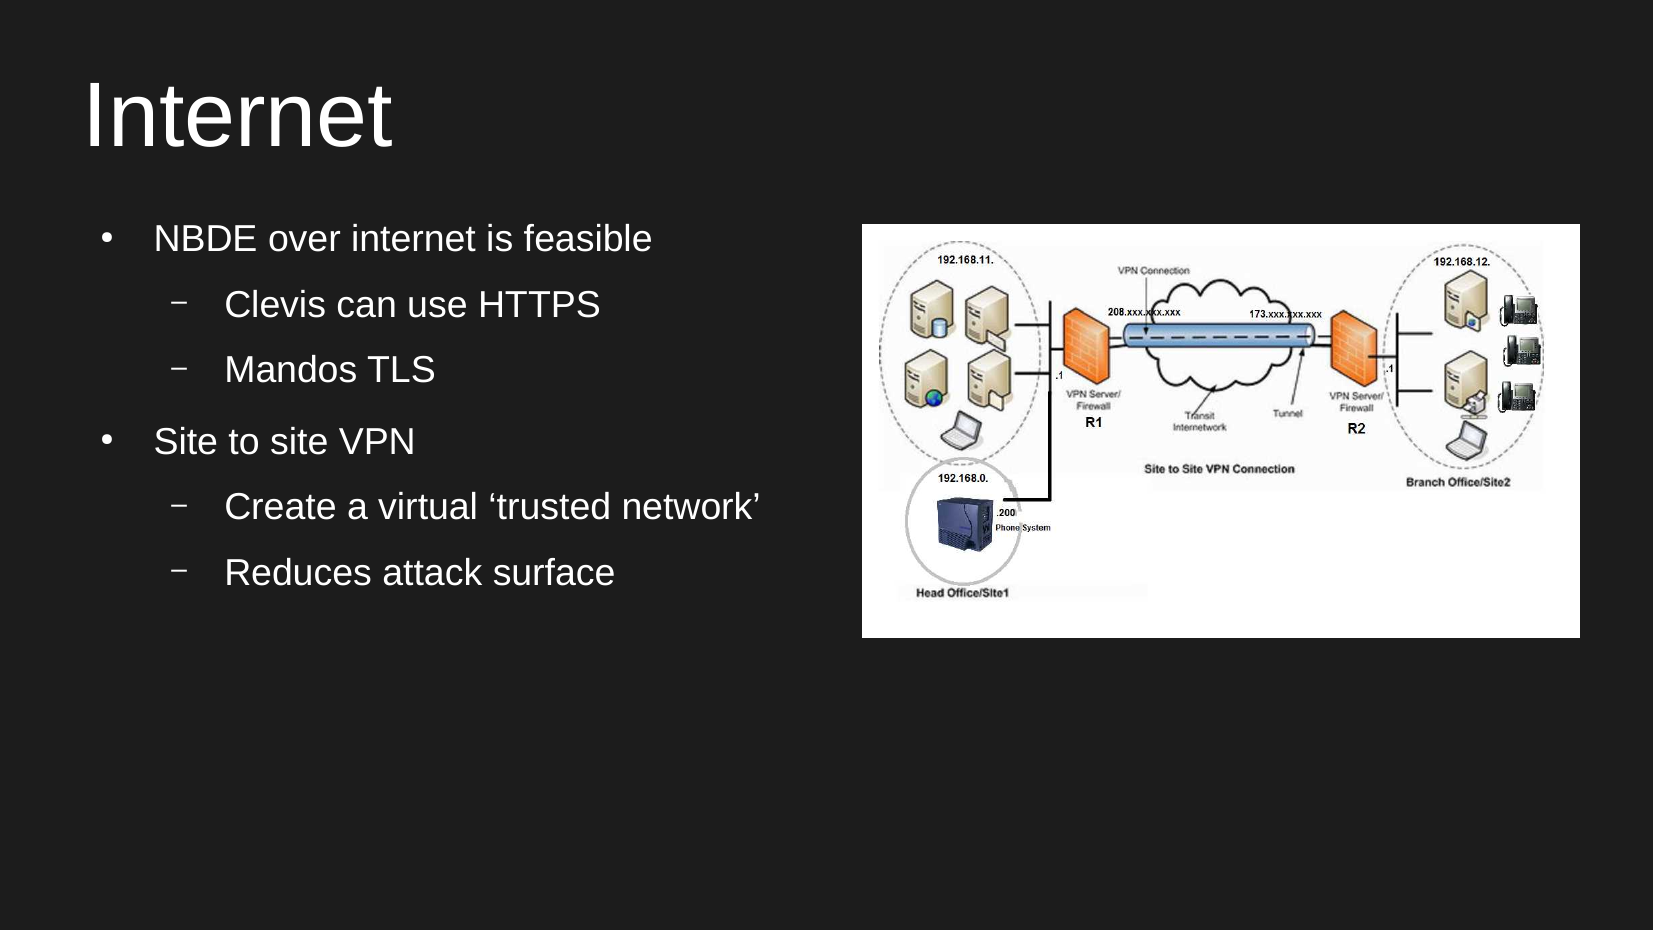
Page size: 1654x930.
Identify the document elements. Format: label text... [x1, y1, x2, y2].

list NBDE over internet is feasible Clevis can use HTTPS Mandos TLS Site to site VPN Create a virtual ‘trusted network’ Reduces attack surface [82, 217, 1313, 863]
picture [862, 224, 1580, 638]
title Internet [82, 37, 1571, 193]
